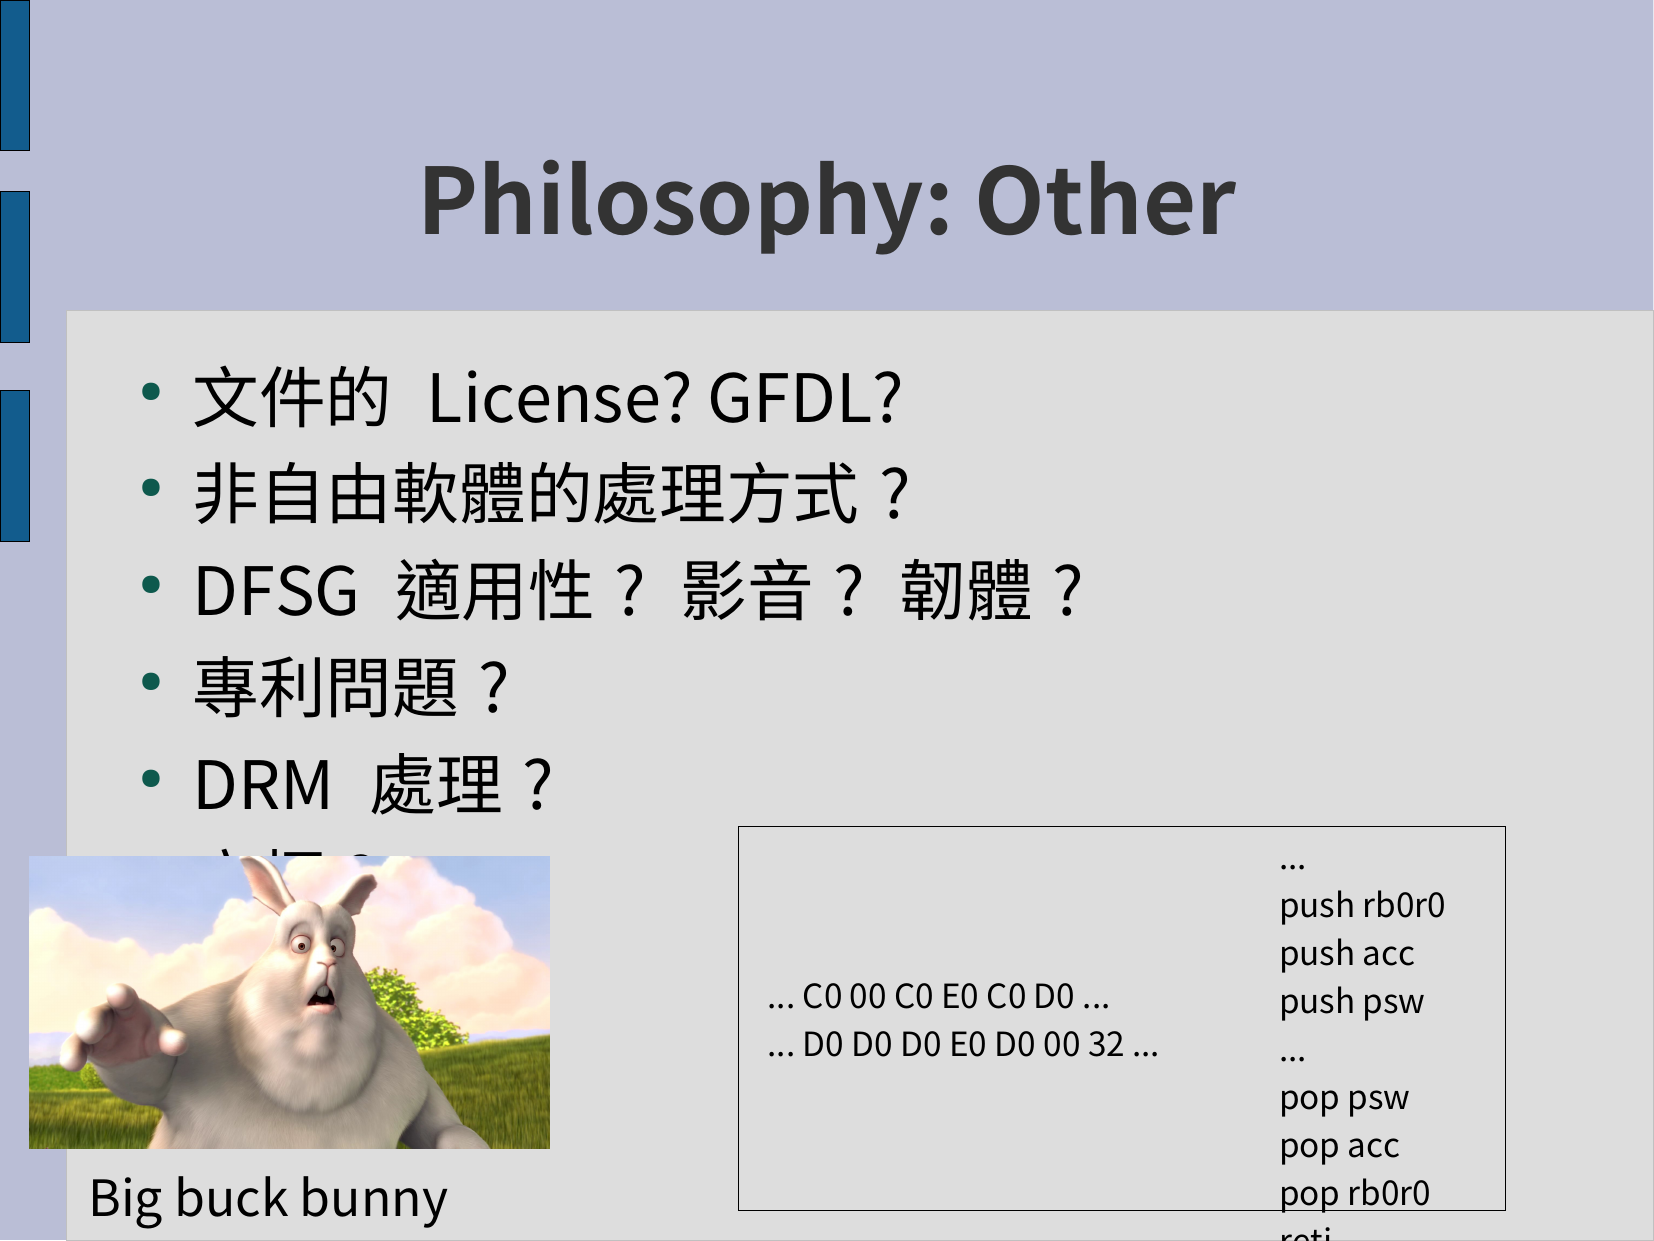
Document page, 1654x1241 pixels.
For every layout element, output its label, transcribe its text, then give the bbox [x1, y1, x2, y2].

picture [29, 856, 550, 1150]
list 文件的 License? GFDL? 非自由軟體的處理方式? DFSG 適用性? 影音? 韌體? 專利問題? DRM 處理? 商標? [739, 827, 1505, 1164]
text_box Big buck bunny [88, 1158, 439, 1211]
text_box ... push rb0r0 push acc push psw ... pop psw pop acc pop rb0r0 reti ... [1279, 830, 1447, 1182]
title Philosophy: Other [121, 91, 1534, 299]
text_box ... C0 00 C0 E0 C0 D0 ... ... D0 D0 D0 E0 D0 00 32 ... [767, 969, 1237, 1093]
list 文件的 License? GFDL? 非自由軟體的處理方式? DFSG 適用性? 影音? 韌體? 專利問題? DRM 處理? 商標? [121, 344, 1534, 1164]
